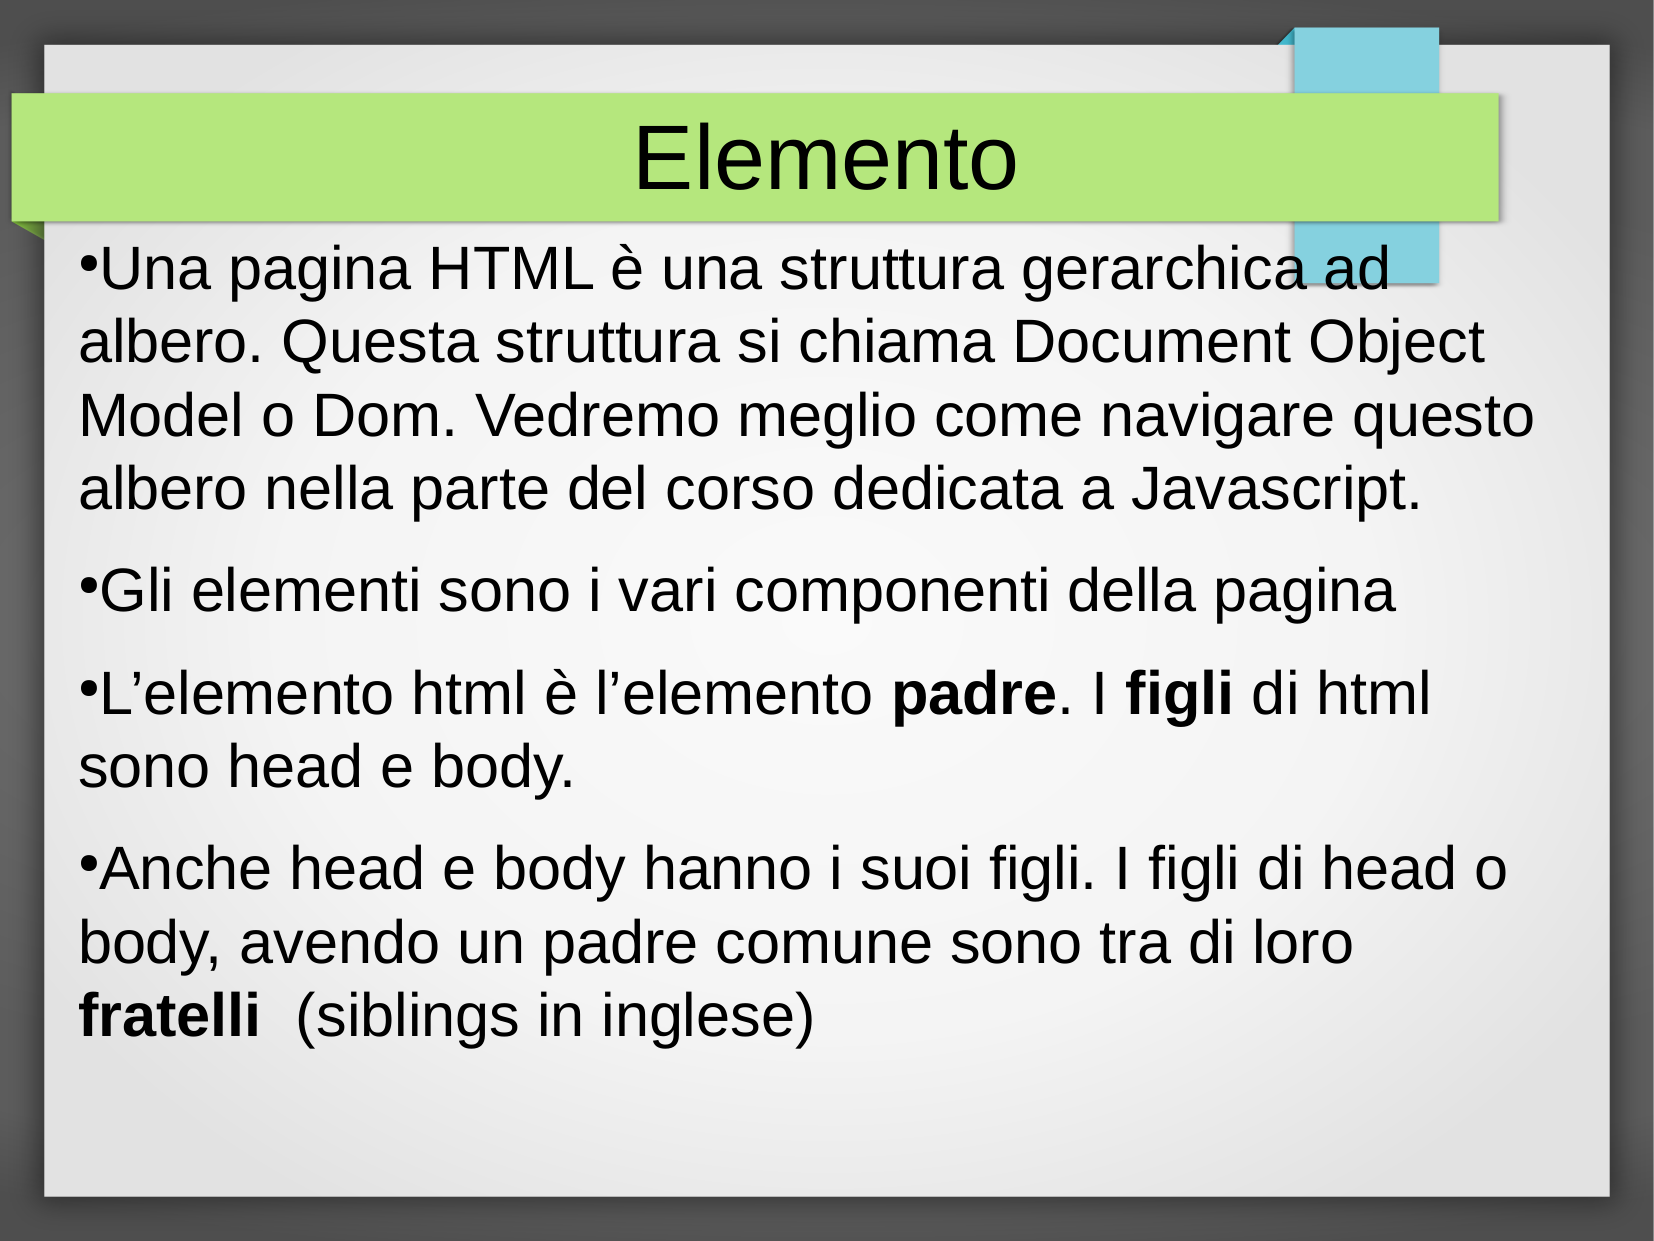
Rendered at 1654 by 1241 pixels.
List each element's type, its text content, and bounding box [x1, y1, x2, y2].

picture [0, 0, 1654, 1241]
title Elemento [82, 49, 1571, 257]
list Una pagina HTML è una struttura gerarchica ad albero. Questa struttura si chiama Document Object Model o Dom. Vedremo meglio come navigare questo albero nella parte del corso dedicata a Javascript. Gli elementi sono i vari componenti della pagina L’elemento html è l’elemento padre. I figli di html sono head e body. Anche head e body hanno i suoi figli. I figli di head o body, avendo un padre comune sono tra di loro fratelli (siblings in inglese) [78, 228, 1567, 1108]
